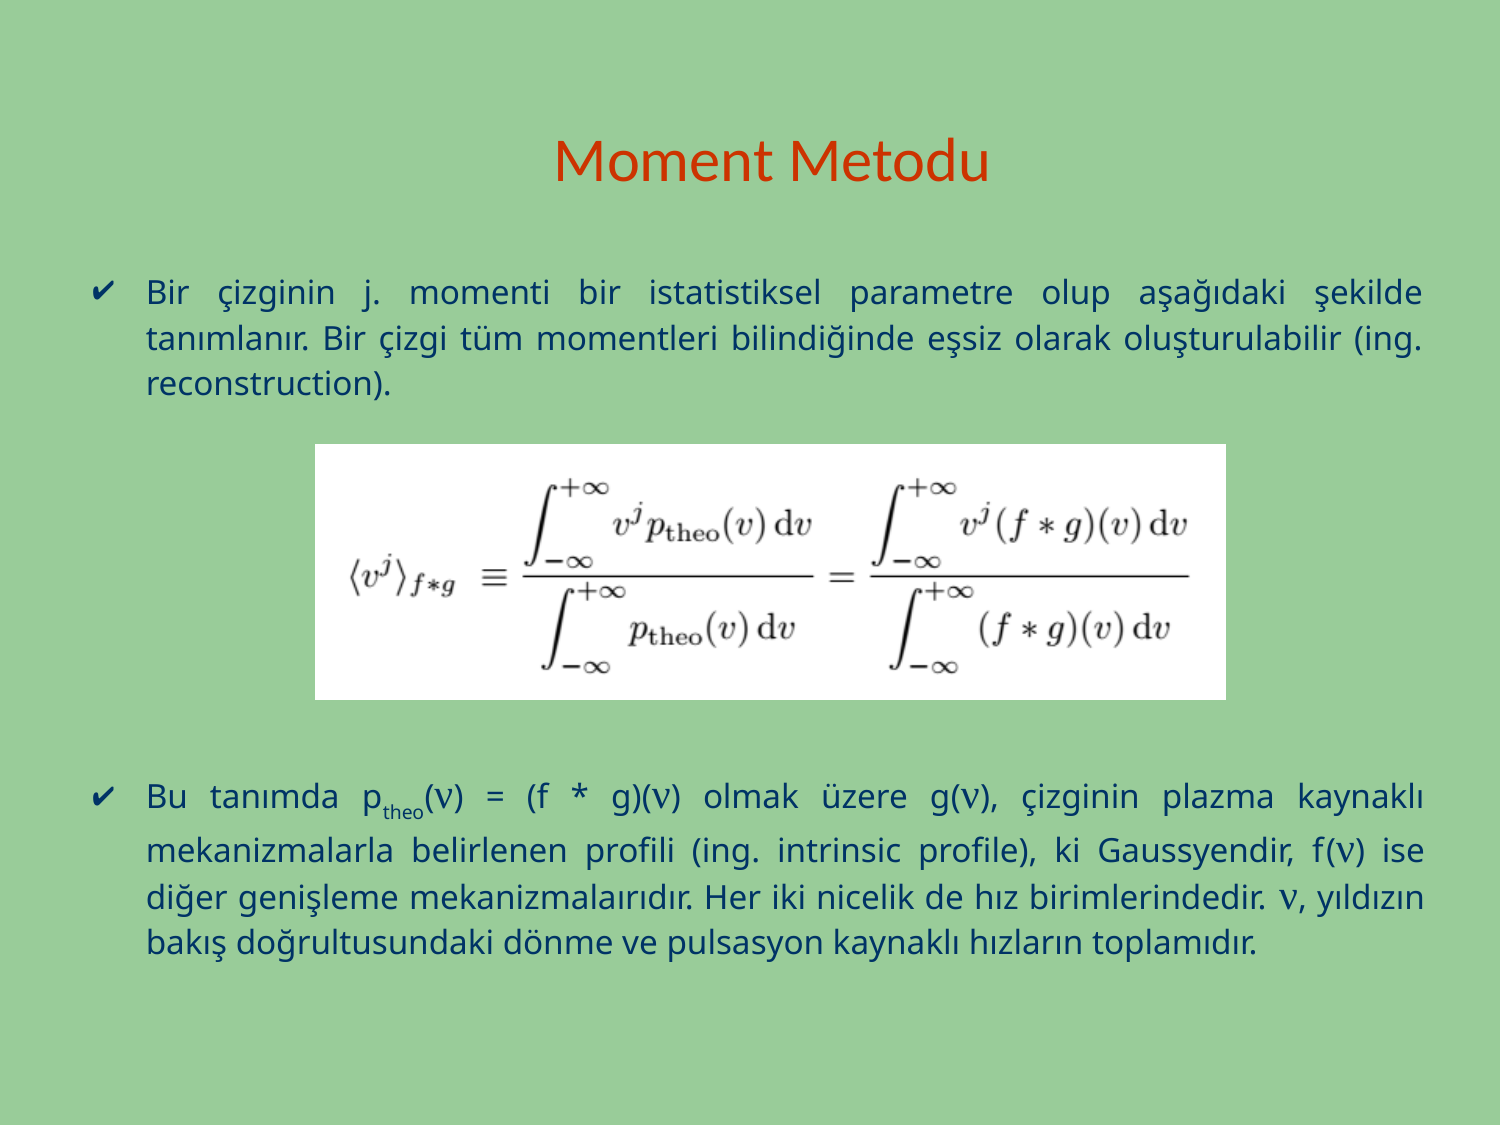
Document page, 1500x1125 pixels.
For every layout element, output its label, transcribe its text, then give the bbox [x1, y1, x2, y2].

picture [315, 444, 1226, 700]
title Moment Metodu [135, 82, 1410, 249]
list Bu tanımda ptheo(ν) = (f * g)(ν) olmak üzere g(ν), çizginin plazma kaynaklı mekanizmalarla belirlenen profili (ing. intrinsic profile), ki Gaussyendir, f(ν) ise diğer genişleme mekanizmalaırıdır. Her iki nicelik de hız birimlerindedir. ν, yıldızın bakış doğrultusundaki dönme ve pulsasyon kaynaklı hızların toplamıdır. [75, 771, 1426, 998]
list Bir çizginin j. momenti bir istatistiksel parametre olup aşağıdaki şekilde tanımlanır. Bir çizgi tüm momentleri bilindiğinde eşsiz olarak oluşturulabilir (ing. reconstruction). [75, 269, 1426, 422]
